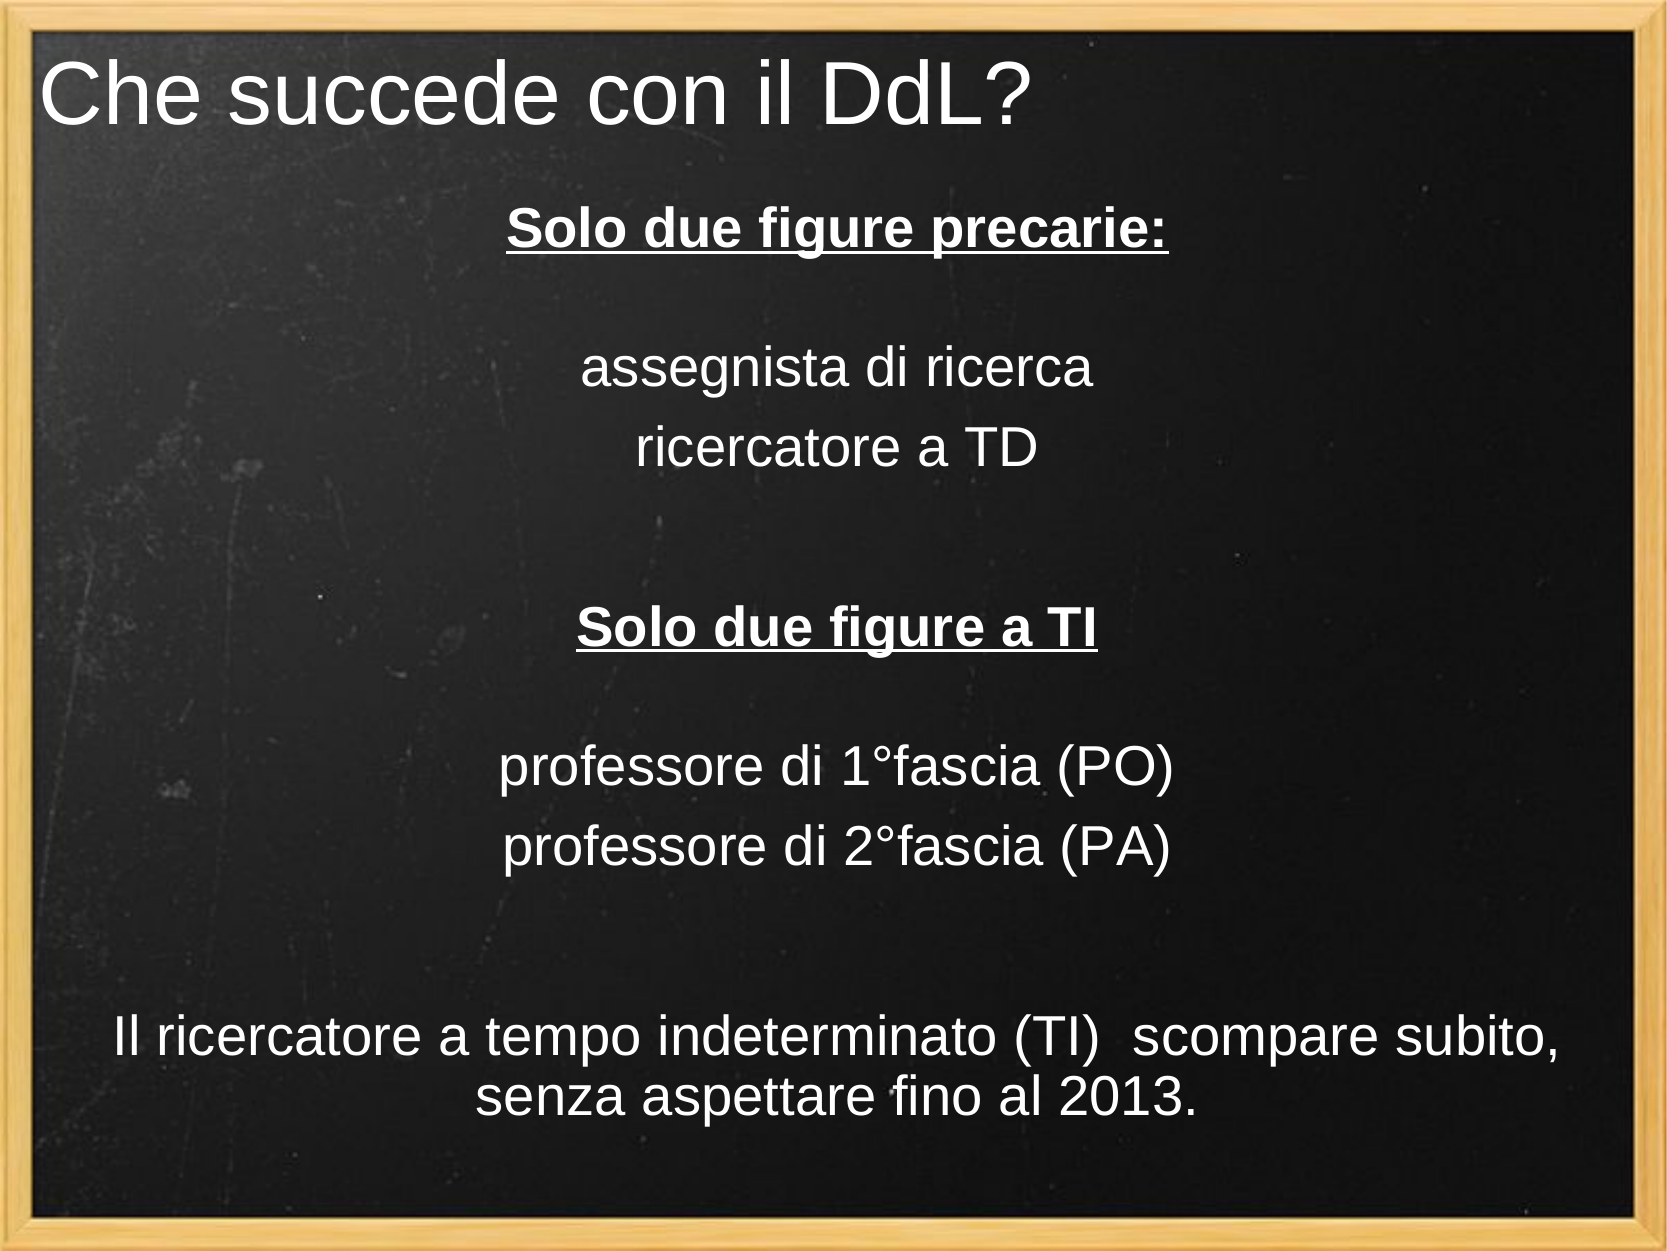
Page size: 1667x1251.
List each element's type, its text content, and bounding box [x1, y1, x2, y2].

picture [0, 0, 1667, 1251]
list Solo due figure precarie: assegnista di ricerca ricercatore a TD Solo due figure a TI professore di 1°fascia (PO) professore di 2°fascia (PA) Il ricercatore a tempo indeterminato (TI) scompare subito, senza aspettare fino al 2013. [62, 199, 1613, 1131]
title Che succede con il DdL? [38, 48, 1625, 280]
